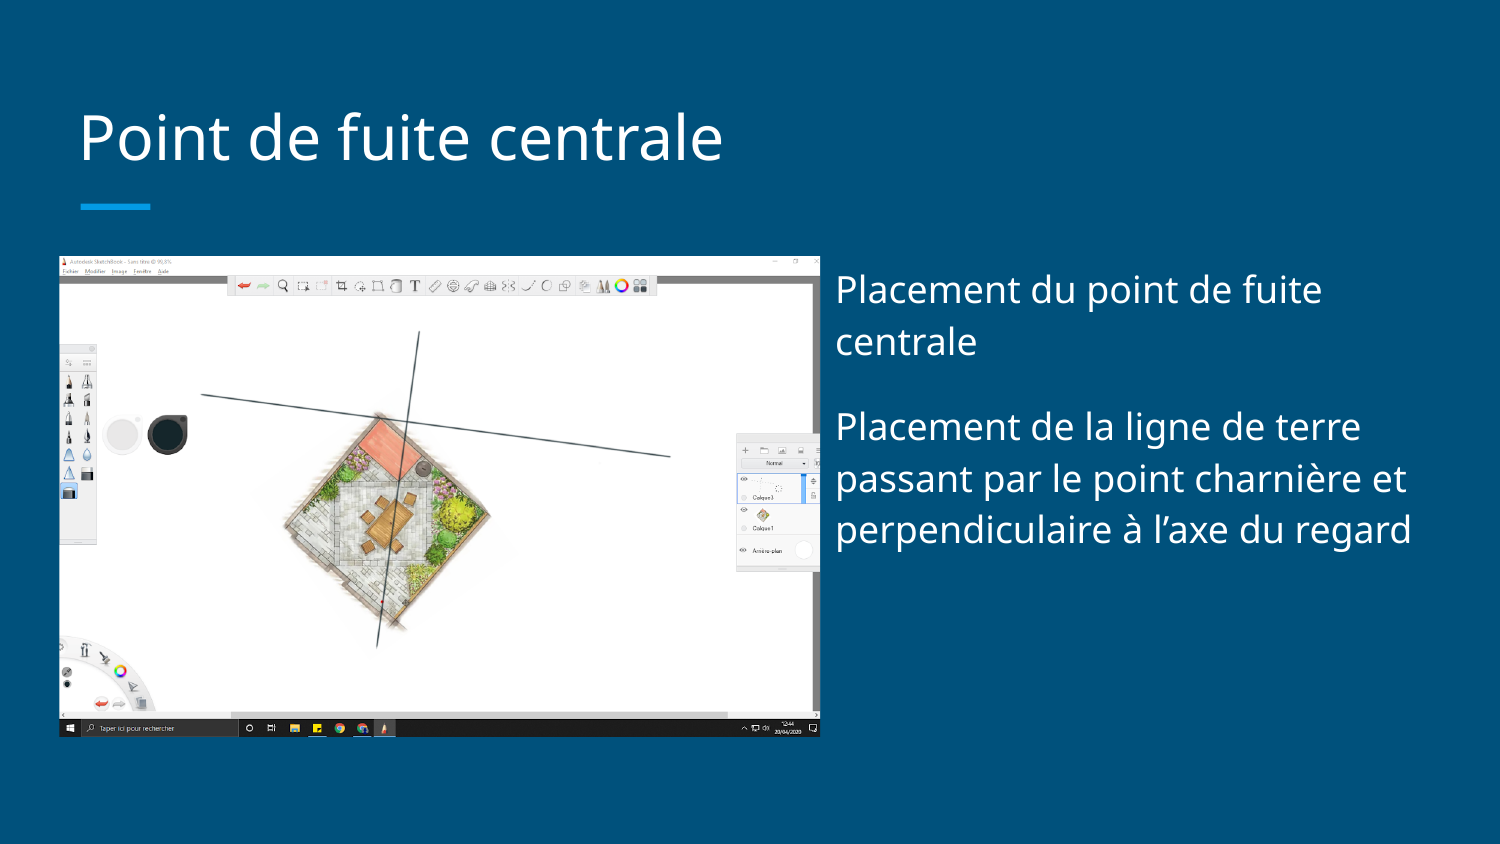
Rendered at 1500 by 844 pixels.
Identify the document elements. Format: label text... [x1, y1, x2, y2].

list Placement du point de fuite centrale Placement de la ligne de terre passant par le point charnière et perpendiculaire à l’axe du regard [820, 244, 1437, 750]
picture [60, 257, 820, 736]
title Point de fuite centrale [63, 75, 1437, 188]
